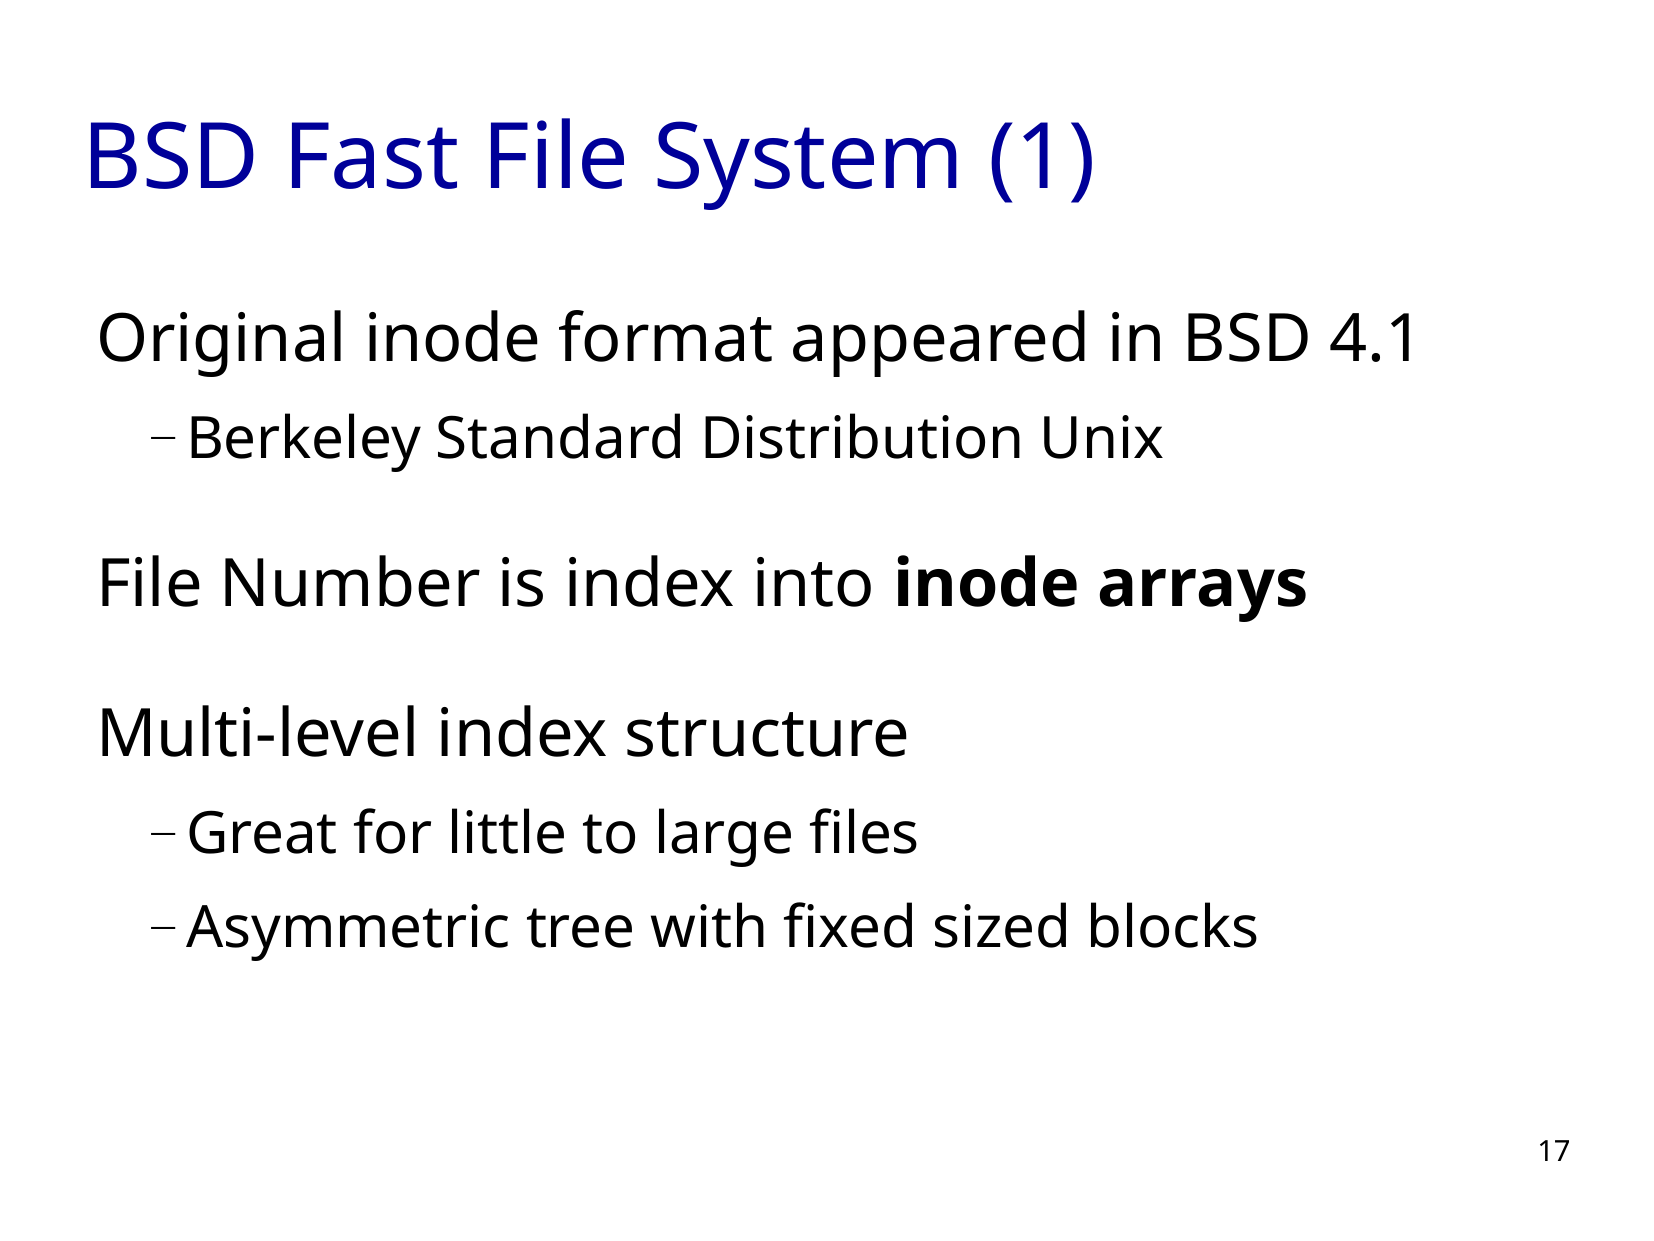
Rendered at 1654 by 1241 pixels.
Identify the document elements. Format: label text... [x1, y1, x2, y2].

title BSD Fast File System (1) [82, 49, 1571, 257]
list Original inode format appeared in BSD 4.1 Berkeley Standard Distribution Unix File Number is index into inode arrays Multi-level index structure Great for little to large files Asymmetric tree with fixed sized blocks [60, 290, 1571, 1096]
